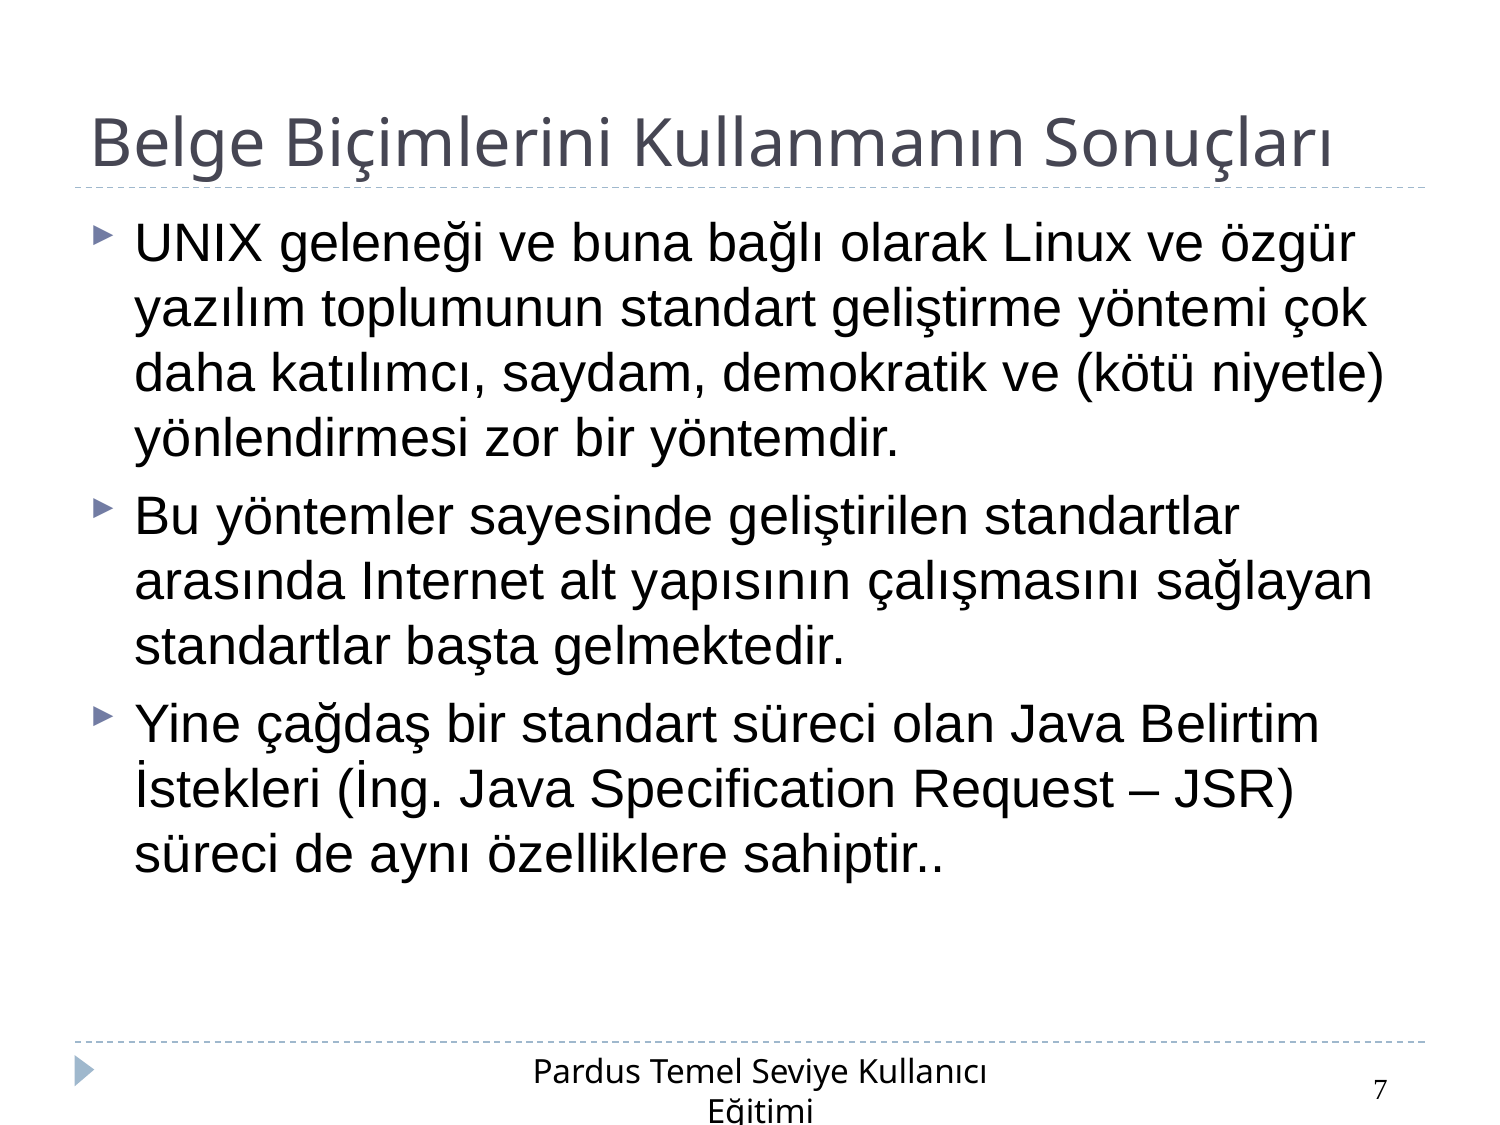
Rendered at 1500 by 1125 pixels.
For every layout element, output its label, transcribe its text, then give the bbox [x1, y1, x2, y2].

title Belge Biçimlerini Kullanmanın Sonuçları [75, 24, 1425, 188]
list UNIX geleneği ve buna bağlı olarak Linux ve özgür yazılım toplumunun standart geliştirme yöntemi çok daha katılımcı, saydam, demokratik ve (kötü niyetle) yönlendirmesi zor bir yöntemdir. Bu yöntemler sayesinde geliştirilen standartlar arasında Internet alt yapısının çalışmasını sağlayan standartlar başta gelmektedir. Yine çağdaş bir standart süreci olan Java Belirtim İstekleri (İng. Java Specification Request – JSR) süreci de aynı özelliklere sahiptir.. [75, 200, 1425, 1010]
